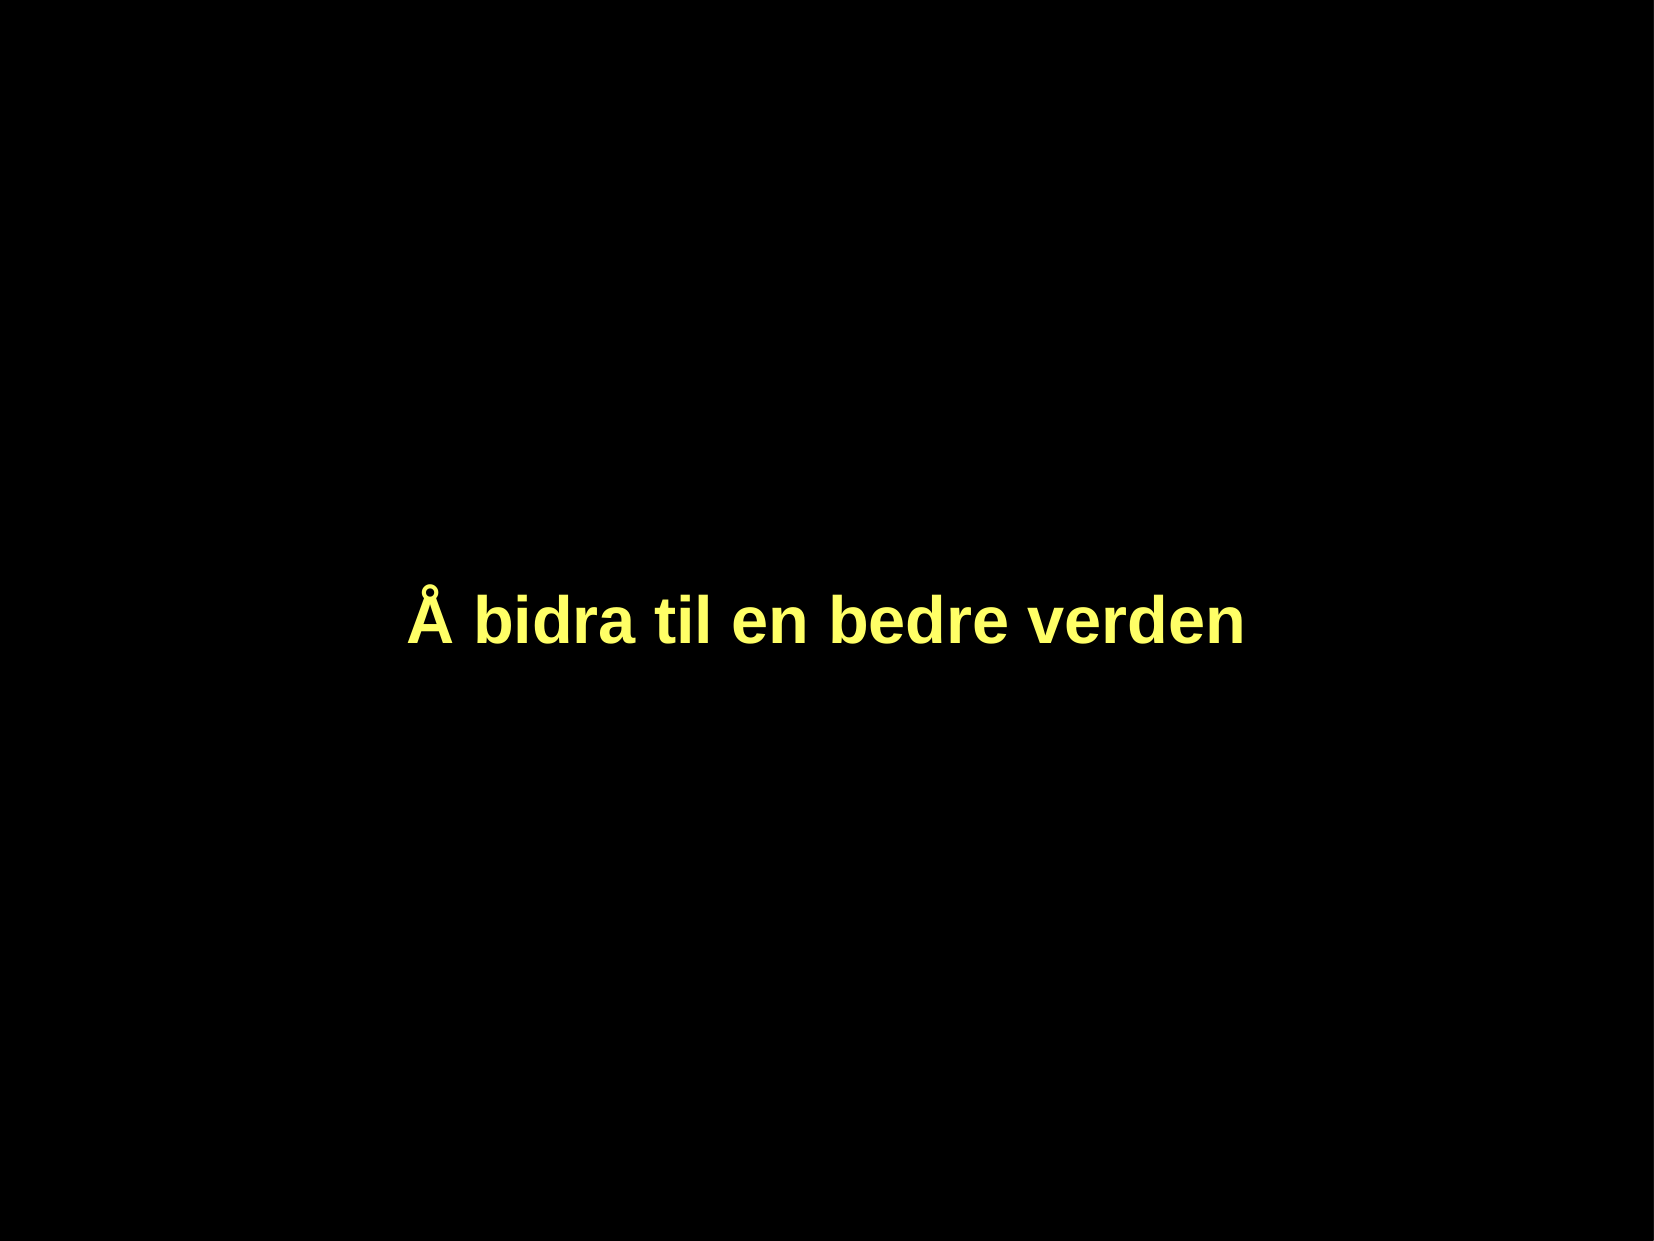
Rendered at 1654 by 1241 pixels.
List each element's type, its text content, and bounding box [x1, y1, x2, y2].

subtitle Å bidra til en bedre verden [82, 0, 1571, 1241]
